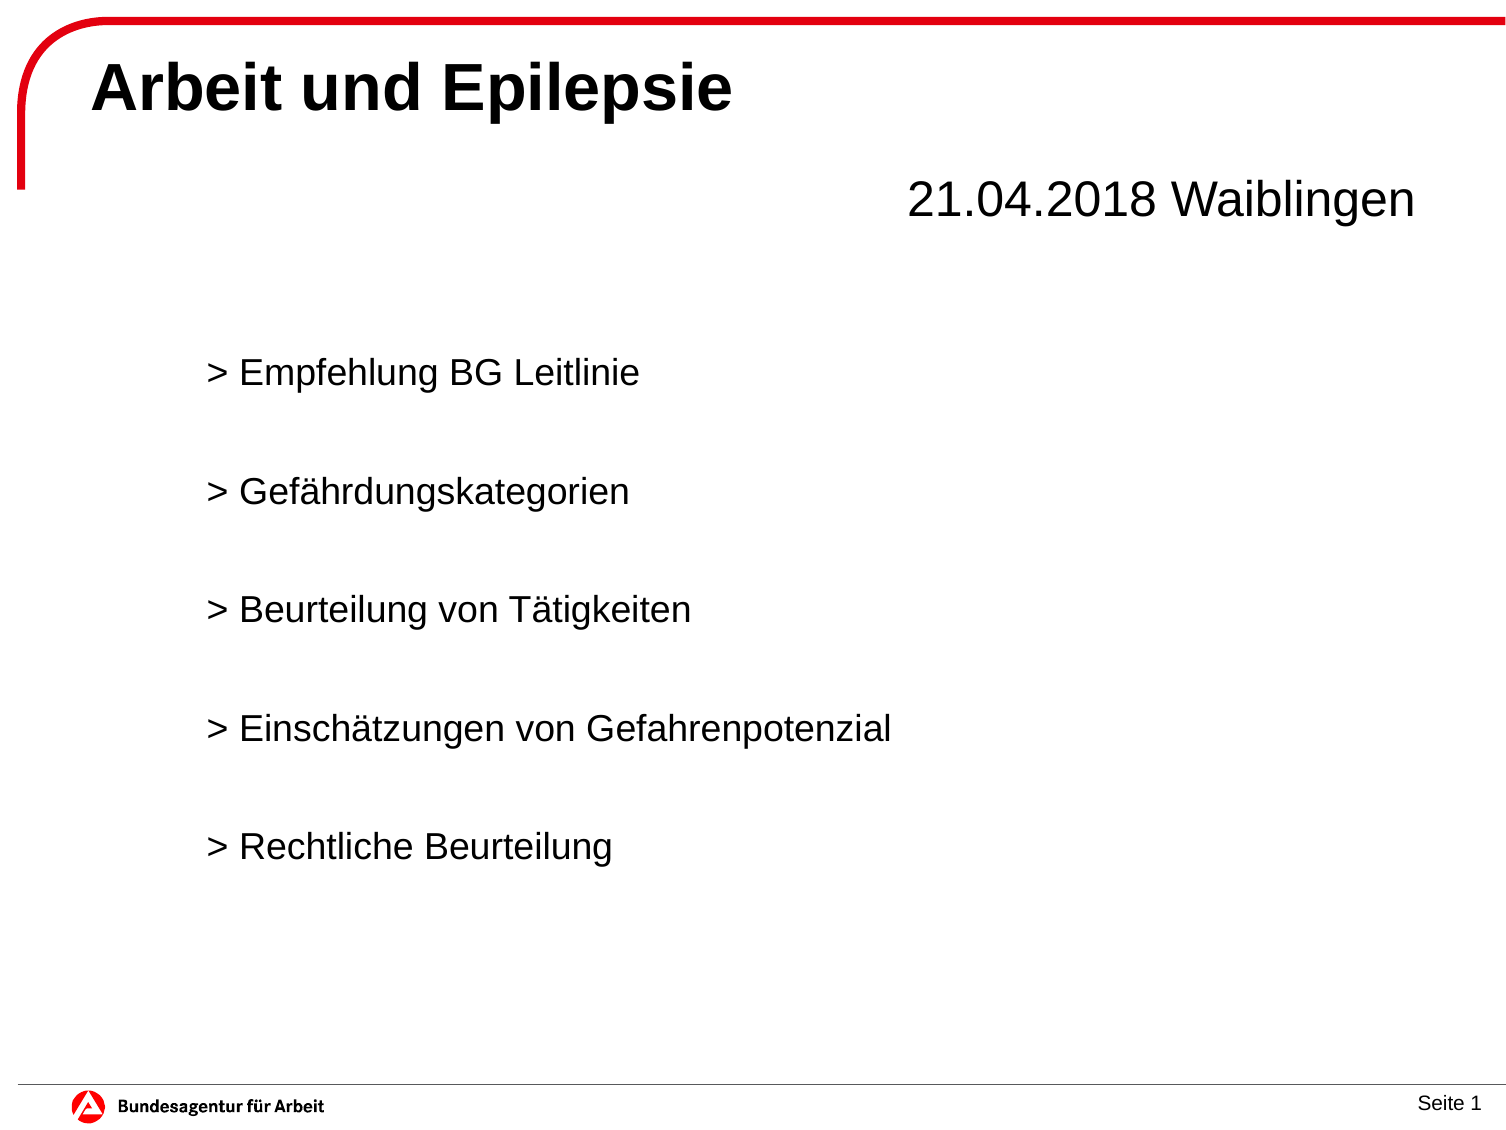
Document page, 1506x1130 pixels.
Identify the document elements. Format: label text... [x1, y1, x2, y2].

list 21.04.2018 Waiblingen [75, 166, 1431, 1035]
text_box > Empfehlung BG Leitlinie > Gefährdungskategorien > Beurteilung von Tätigkeiten > Einschätzungen von Gefahrenpotenzial > Rechtliche Beurteilung [192, 346, 1388, 875]
title Arbeit und Epilepsie [75, 45, 1431, 166]
